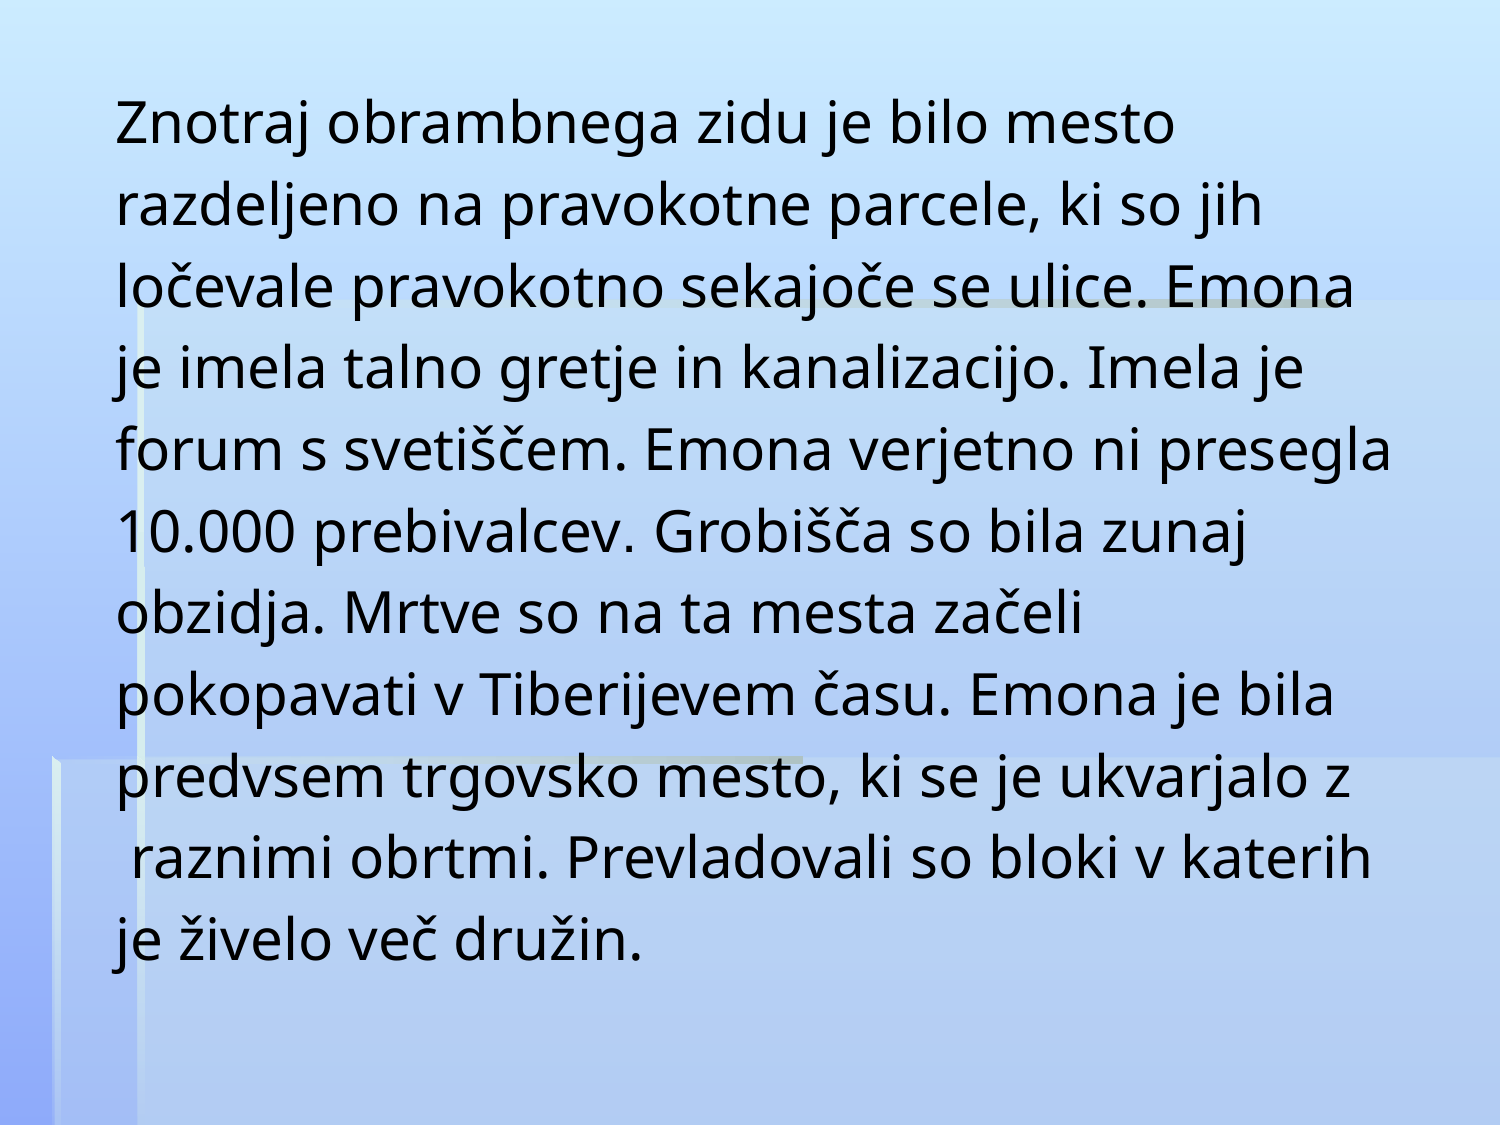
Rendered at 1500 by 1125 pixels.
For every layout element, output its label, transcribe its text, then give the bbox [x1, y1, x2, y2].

list Znotraj obrambnega zidu je bilo mesto razdeljeno na pravokotne parcele, ki so jih ločevale pravokotno sekajoče se ulice. Emona je imela talno gretje in kanalizacijo. Imela je forum s svetiščem. Emona verjetno ni presegla 10.000 prebivalcev. Grobišča so bila zunaj obzidja. Mrtve so na ta mesta začeli pokopavati v Tiberijevem času. Emona je bila predvsem trgovsko mesto, ki se je ukvarjalo z raznimi obrtmi. Prevladovali so bloki v katerih je živelo več družin. [100, 78, 1424, 1059]
